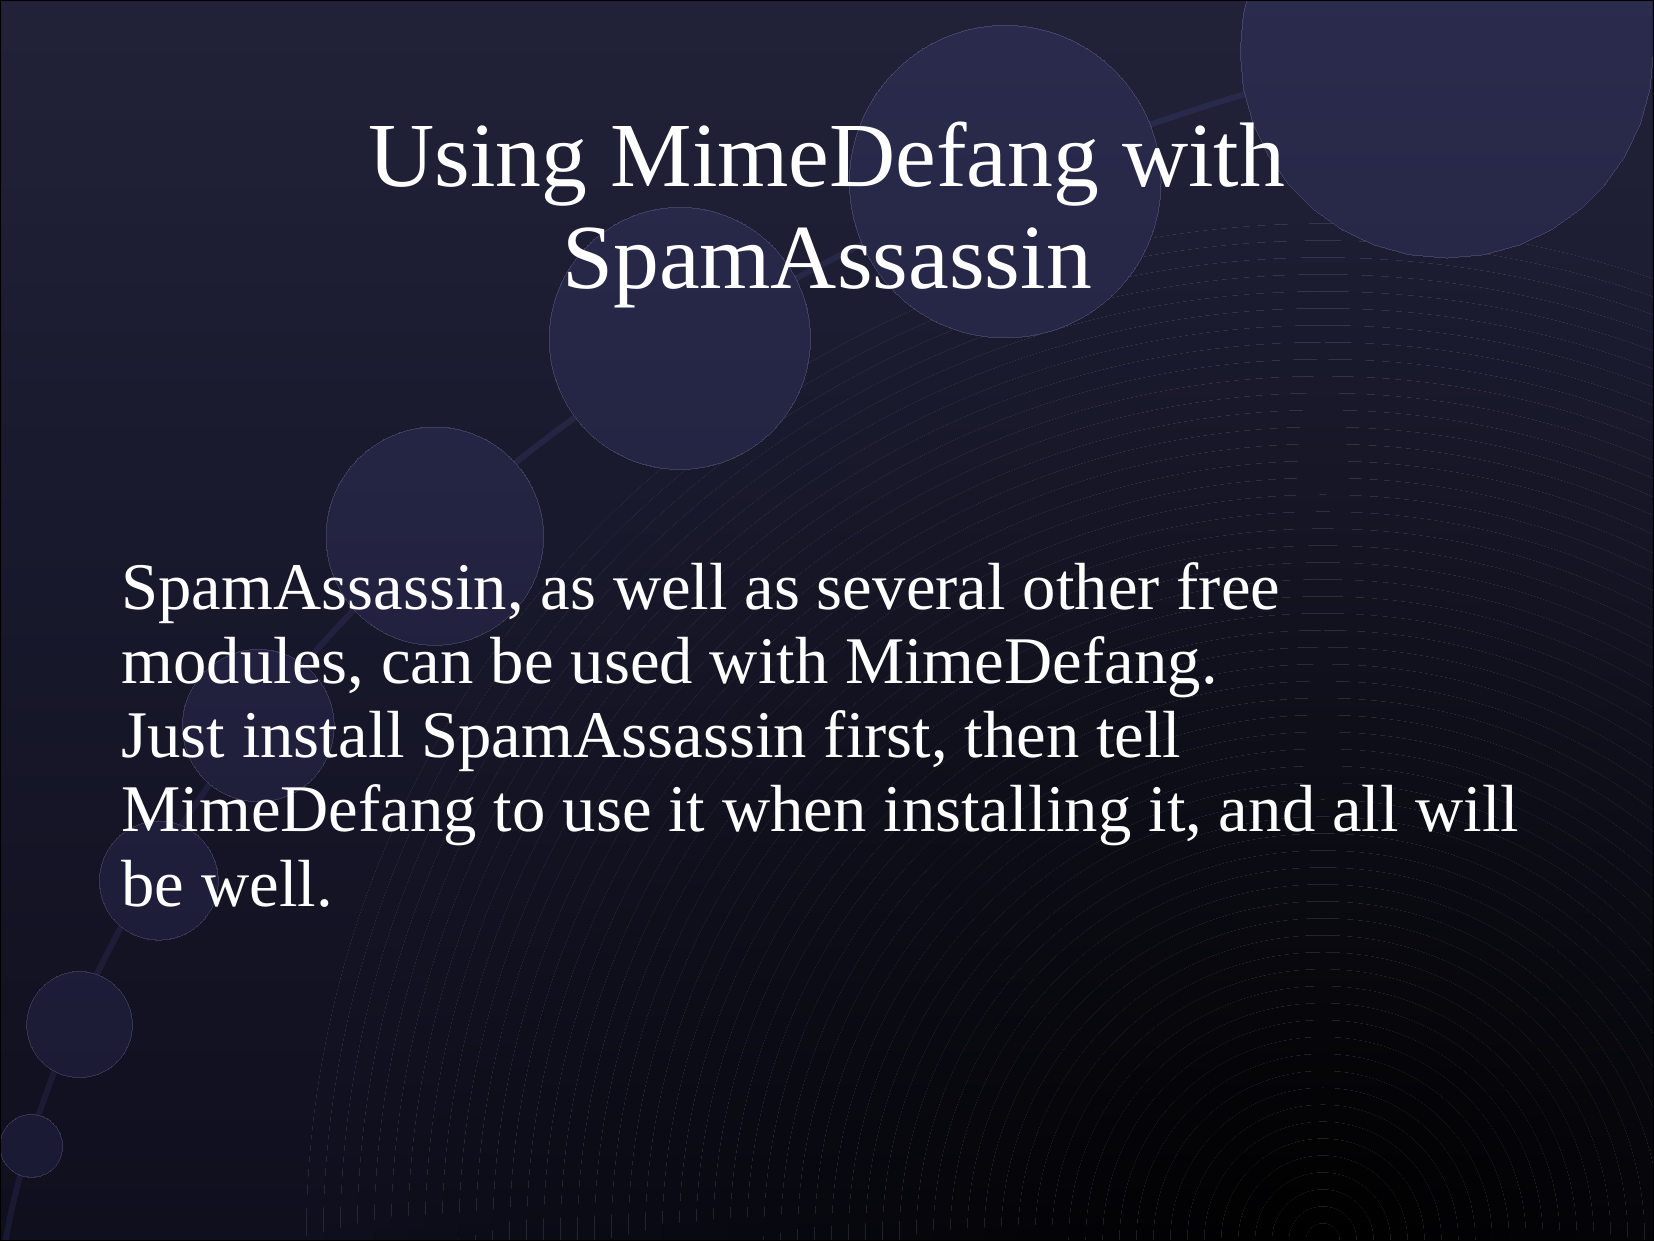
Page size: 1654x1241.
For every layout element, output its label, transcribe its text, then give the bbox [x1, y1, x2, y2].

title Using MimeDefang with SpamAssassin [121, 95, 1534, 318]
subtitle SpamAssassin, as well as several other free modules, can be used with MimeDefang. Just install SpamAssassin first, then tell MimeDefang to use it when installing it, and all will be well. [121, 344, 1534, 1127]
